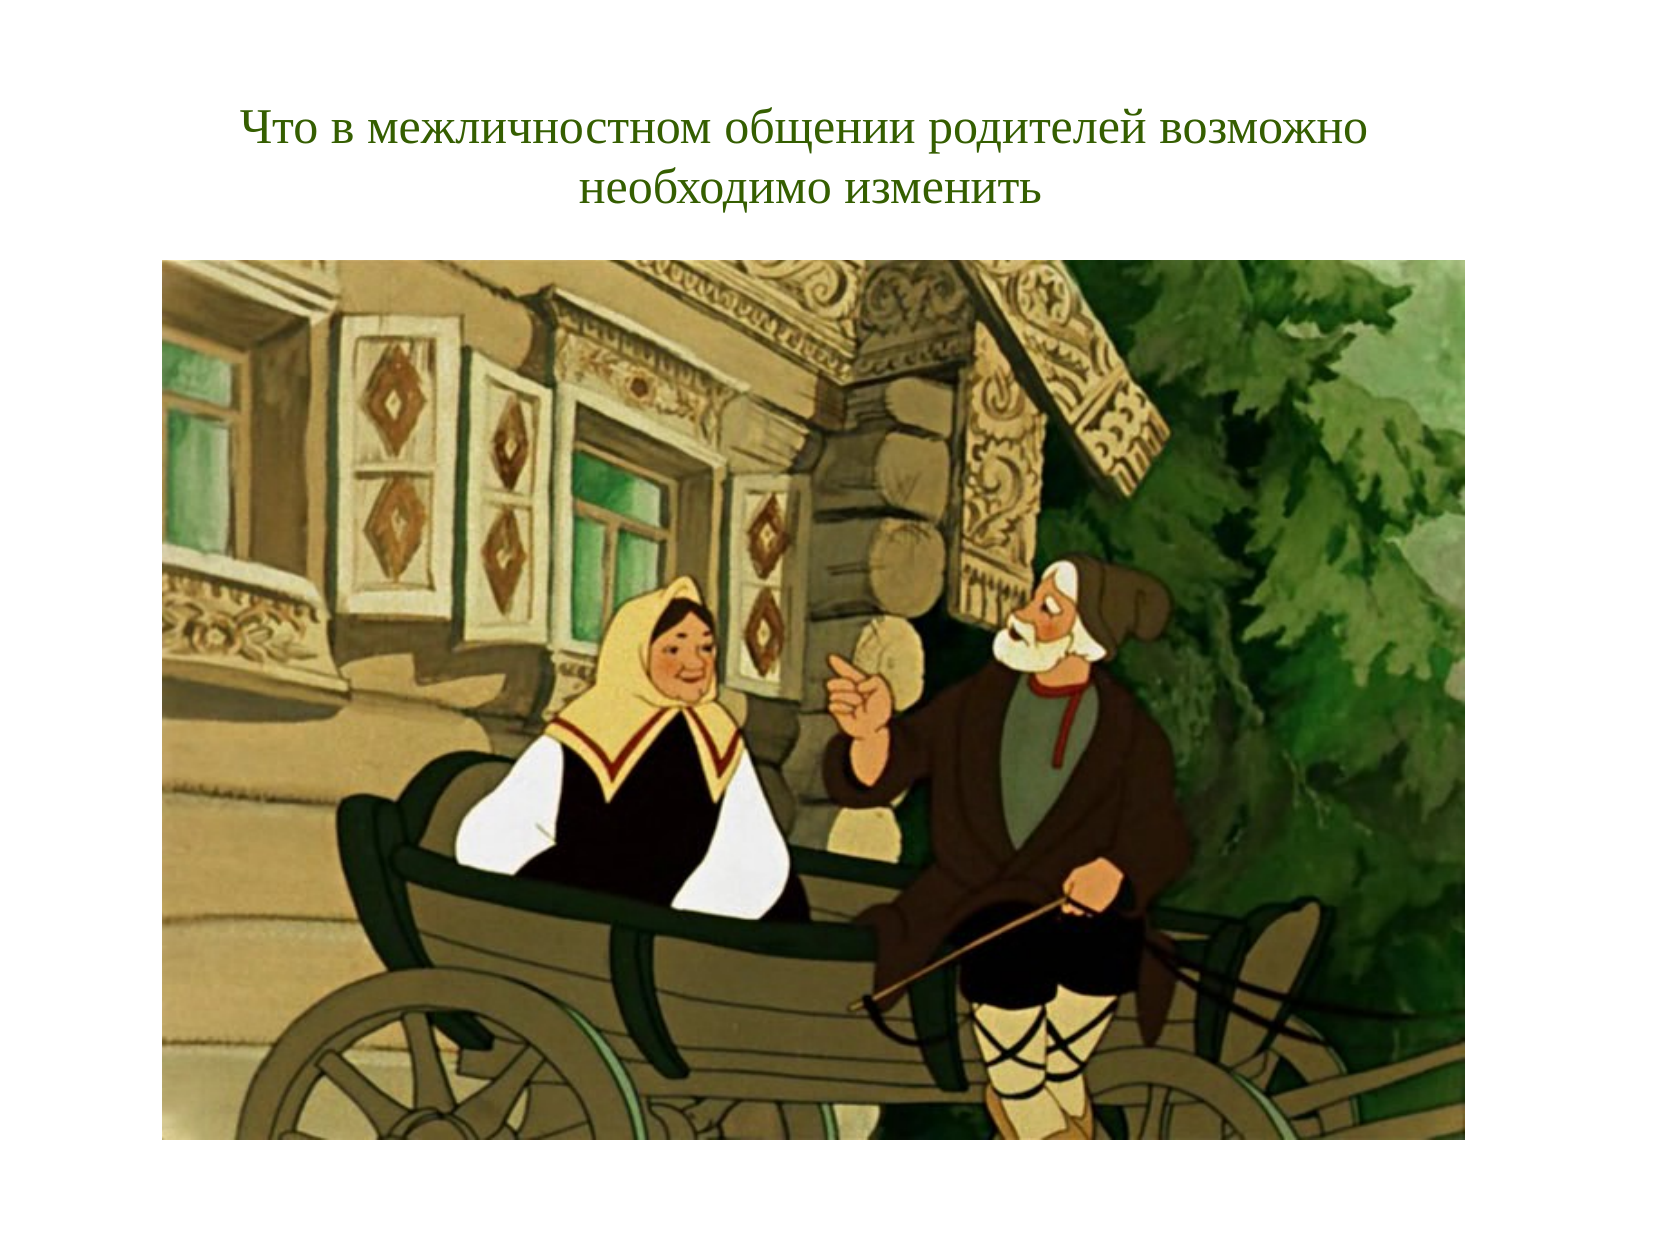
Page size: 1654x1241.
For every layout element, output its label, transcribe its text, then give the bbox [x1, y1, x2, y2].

title Что в межличностном общении родителей возможно необходимо изменить [0, 22, 1654, 284]
picture [162, 260, 1465, 1140]
